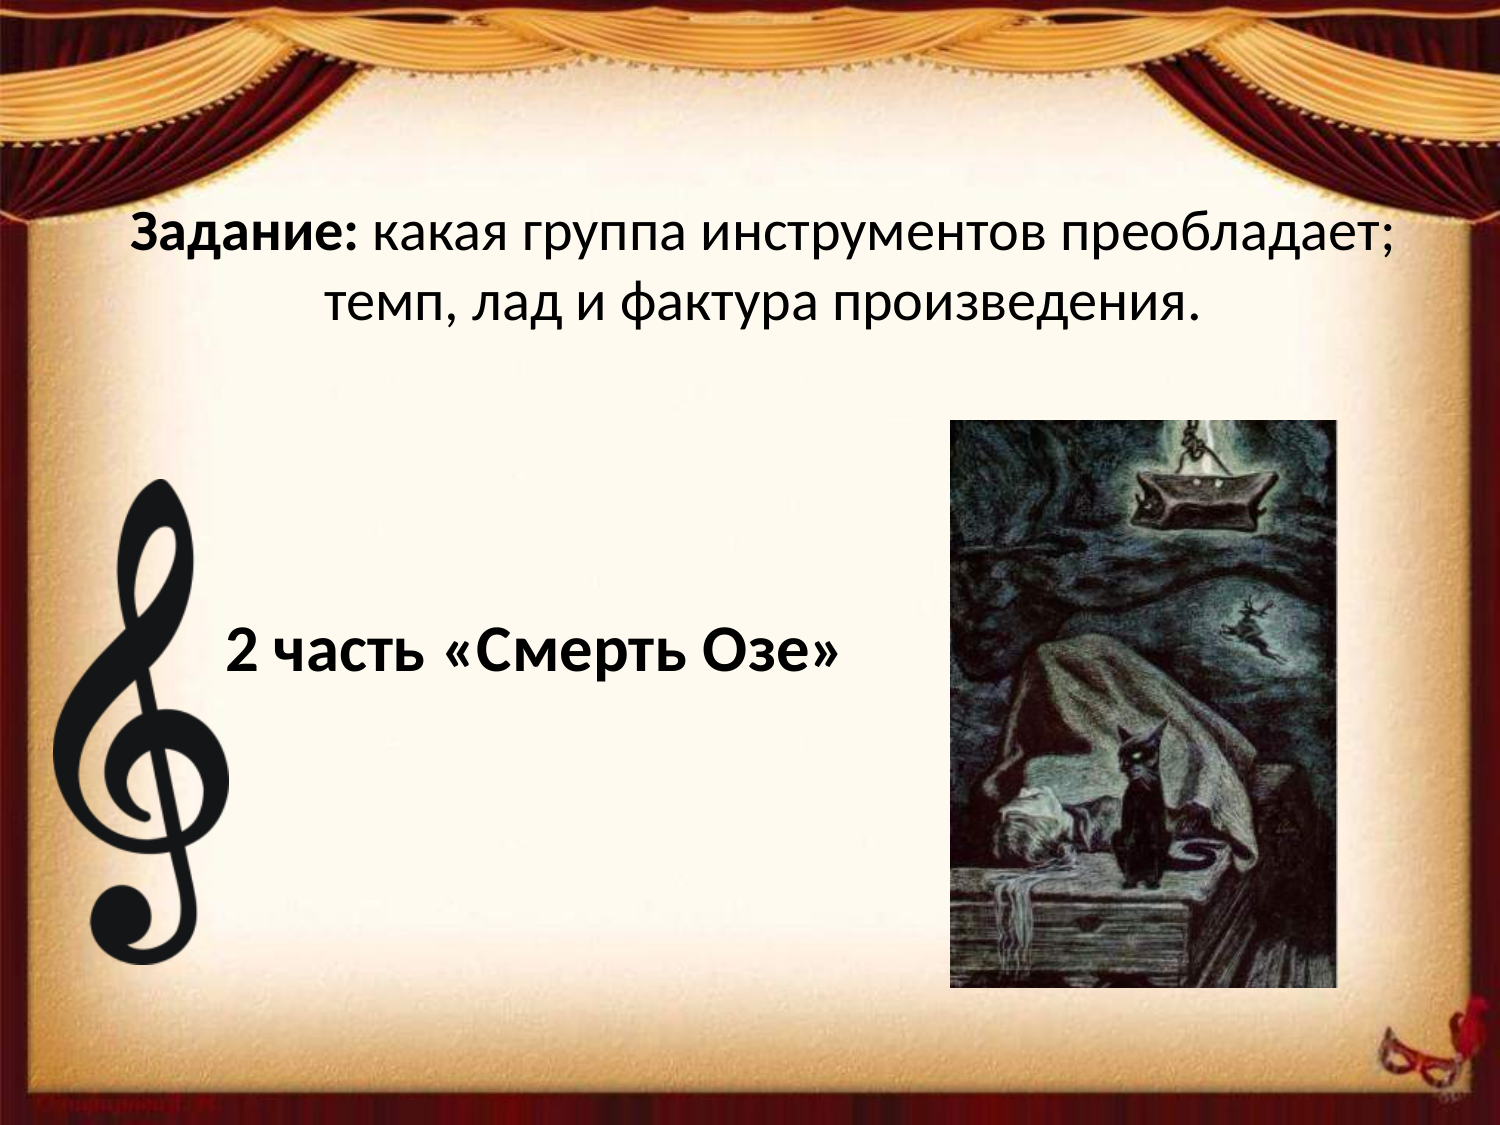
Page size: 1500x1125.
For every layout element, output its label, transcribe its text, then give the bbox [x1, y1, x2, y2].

text_box 2 часть «Смерть Озе» [210, 597, 862, 693]
picture [0, 0, 1500, 1125]
title Задание: какая группа инструментов преобладает; темп, лад и фактура произведения. [88, 184, 1439, 372]
